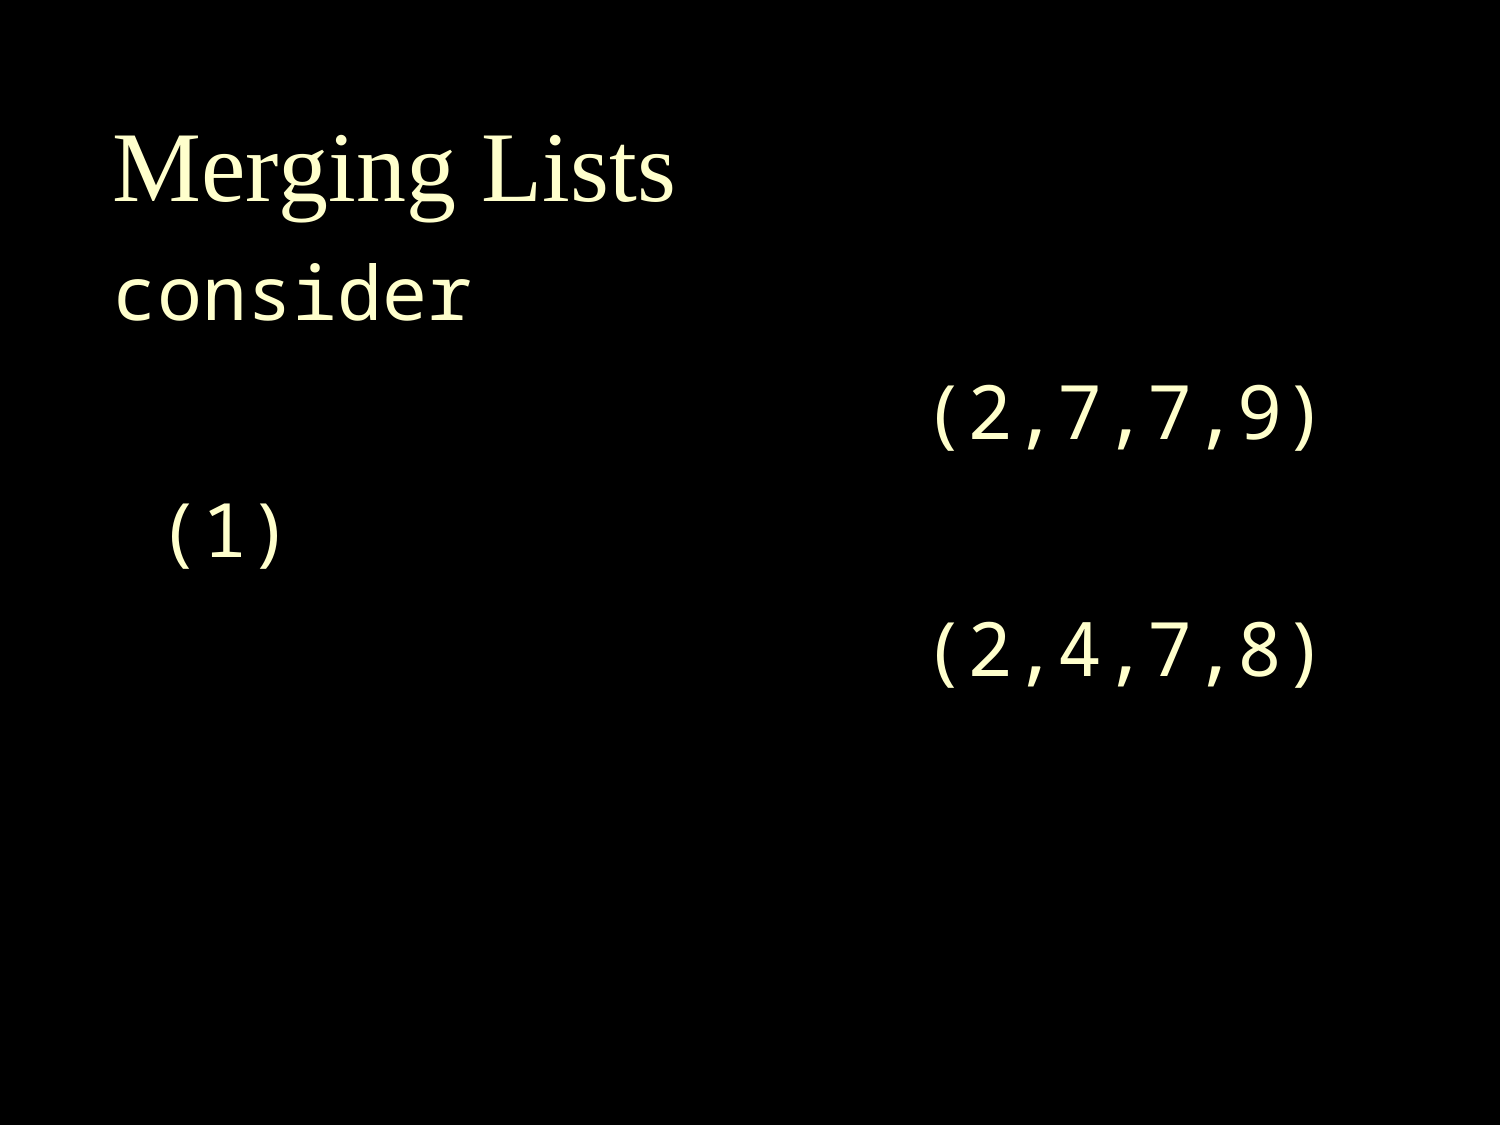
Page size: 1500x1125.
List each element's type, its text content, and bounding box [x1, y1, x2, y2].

list Merging Lists consider (2,7,7,9) (1) (2,4,7,8) [112, 112, 1426, 1011]
